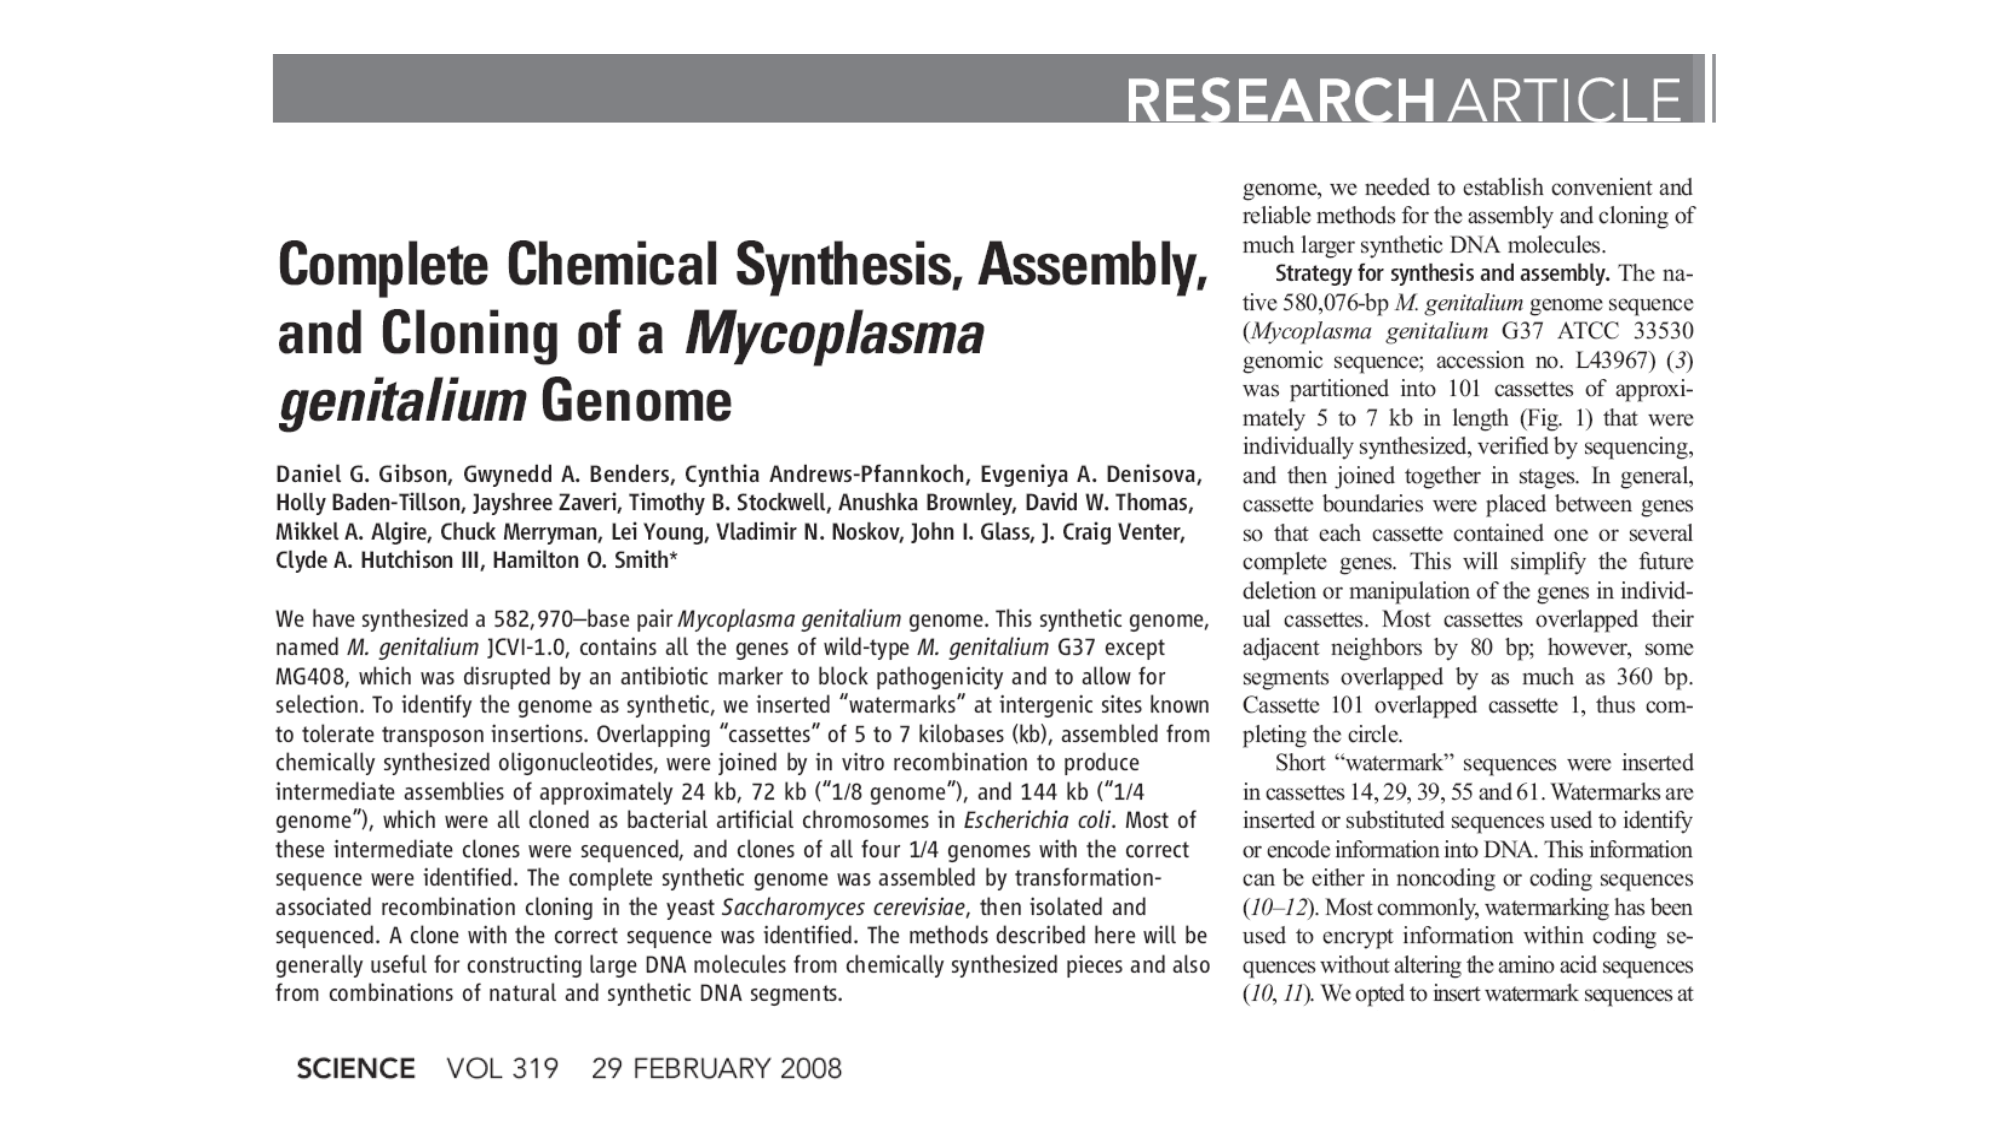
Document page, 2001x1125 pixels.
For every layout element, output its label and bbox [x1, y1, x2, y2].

picture [267, 54, 1721, 1011]
picture [291, 1053, 847, 1088]
